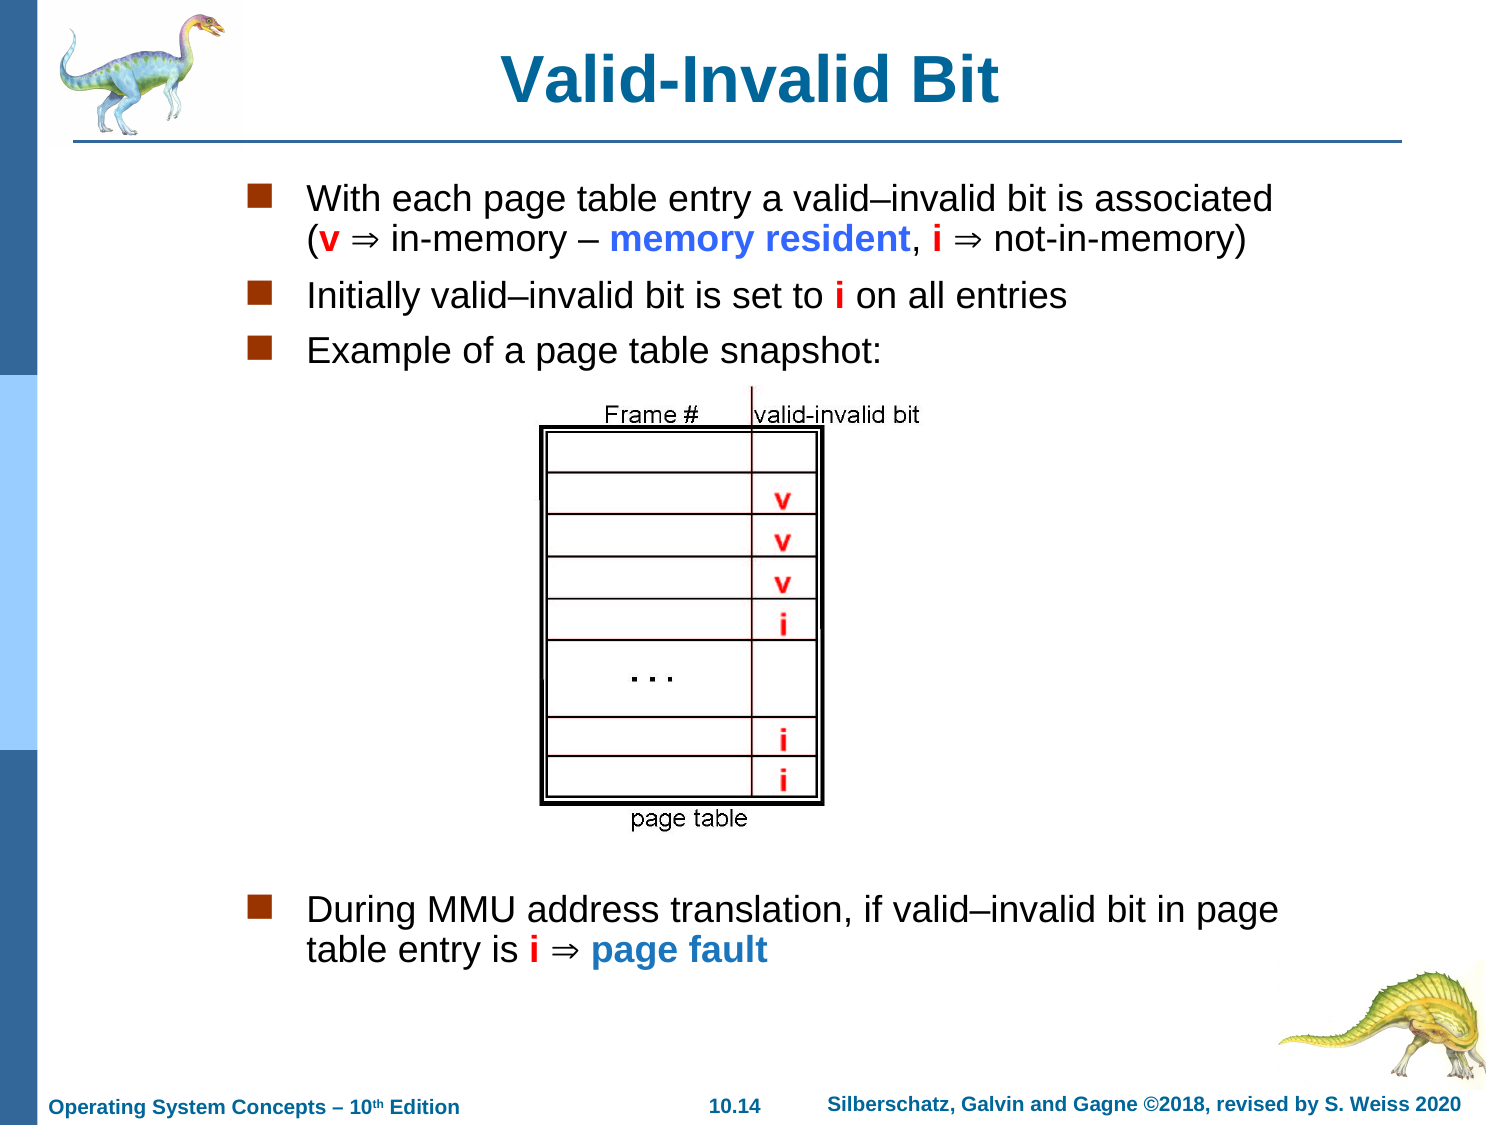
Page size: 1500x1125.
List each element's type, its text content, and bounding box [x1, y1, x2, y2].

picture [46, 0, 243, 149]
list With each page table entry a valid–invalid bit is associated (v  in-memory – memory resident, i  not-in-memory) Initially valid–invalid bit is set to i on all entries Example of a page table snapshot: During MMU address translation, if valid–invalid bit in page table entry is i  page fault [235, 171, 1325, 1070]
picture [534, 385, 924, 835]
picture [1275, 959, 1486, 1090]
picture [1144, 1096, 1152, 1101]
title Valid-Invalid Bit [75, 28, 1426, 124]
